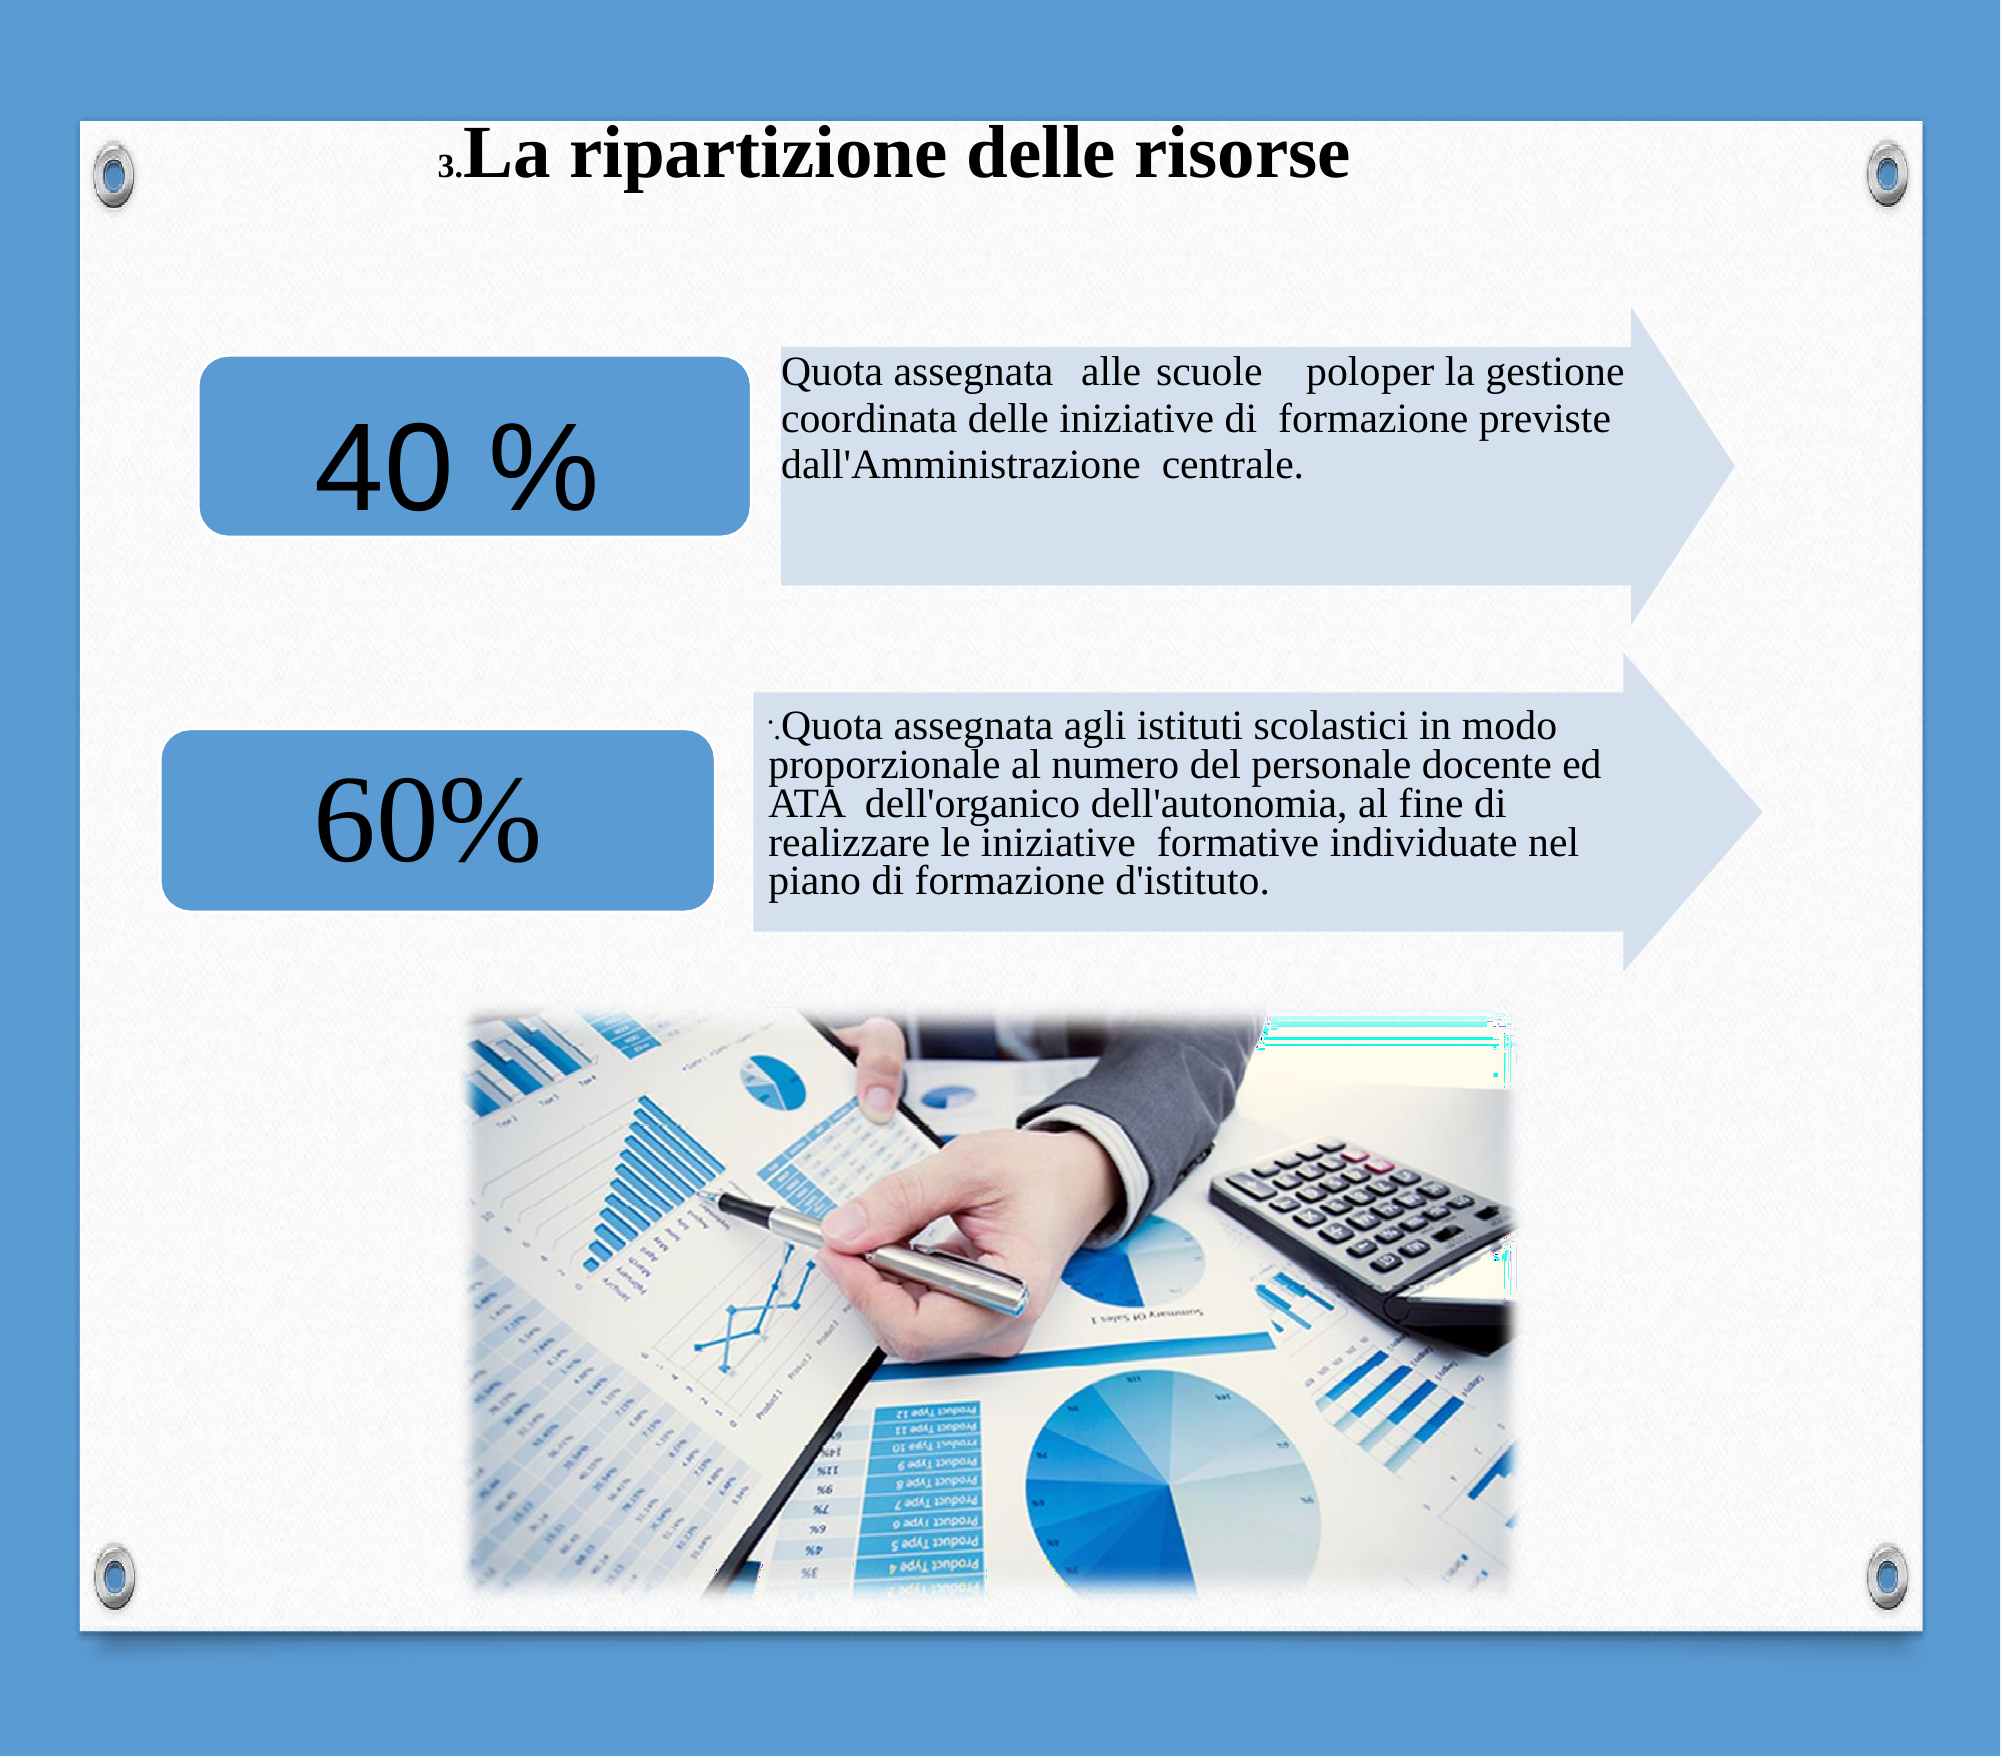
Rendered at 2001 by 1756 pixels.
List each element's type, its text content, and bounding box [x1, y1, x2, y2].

text_box .Quota assegnata agli istituti scolastici in modo proporzionale al numero del personale docente ed ATA dell'organico dell'autonomia, al fine di realizzare le iniziative formative individuate nel piano di formazione d'istituto. [768, 700, 1617, 903]
text_box 40 % [200, 357, 749, 535]
text_box [0, 0, 2000, 1756]
text_box 60% [296, 729, 579, 894]
text_box Quota assegnata alle scuole polo per la gestione coordinata delle iniziative di formazione previste dall'Amministrazione centrale. [780, 307, 1735, 626]
text_box La ripartizione delle risorse [437, 108, 1595, 274]
